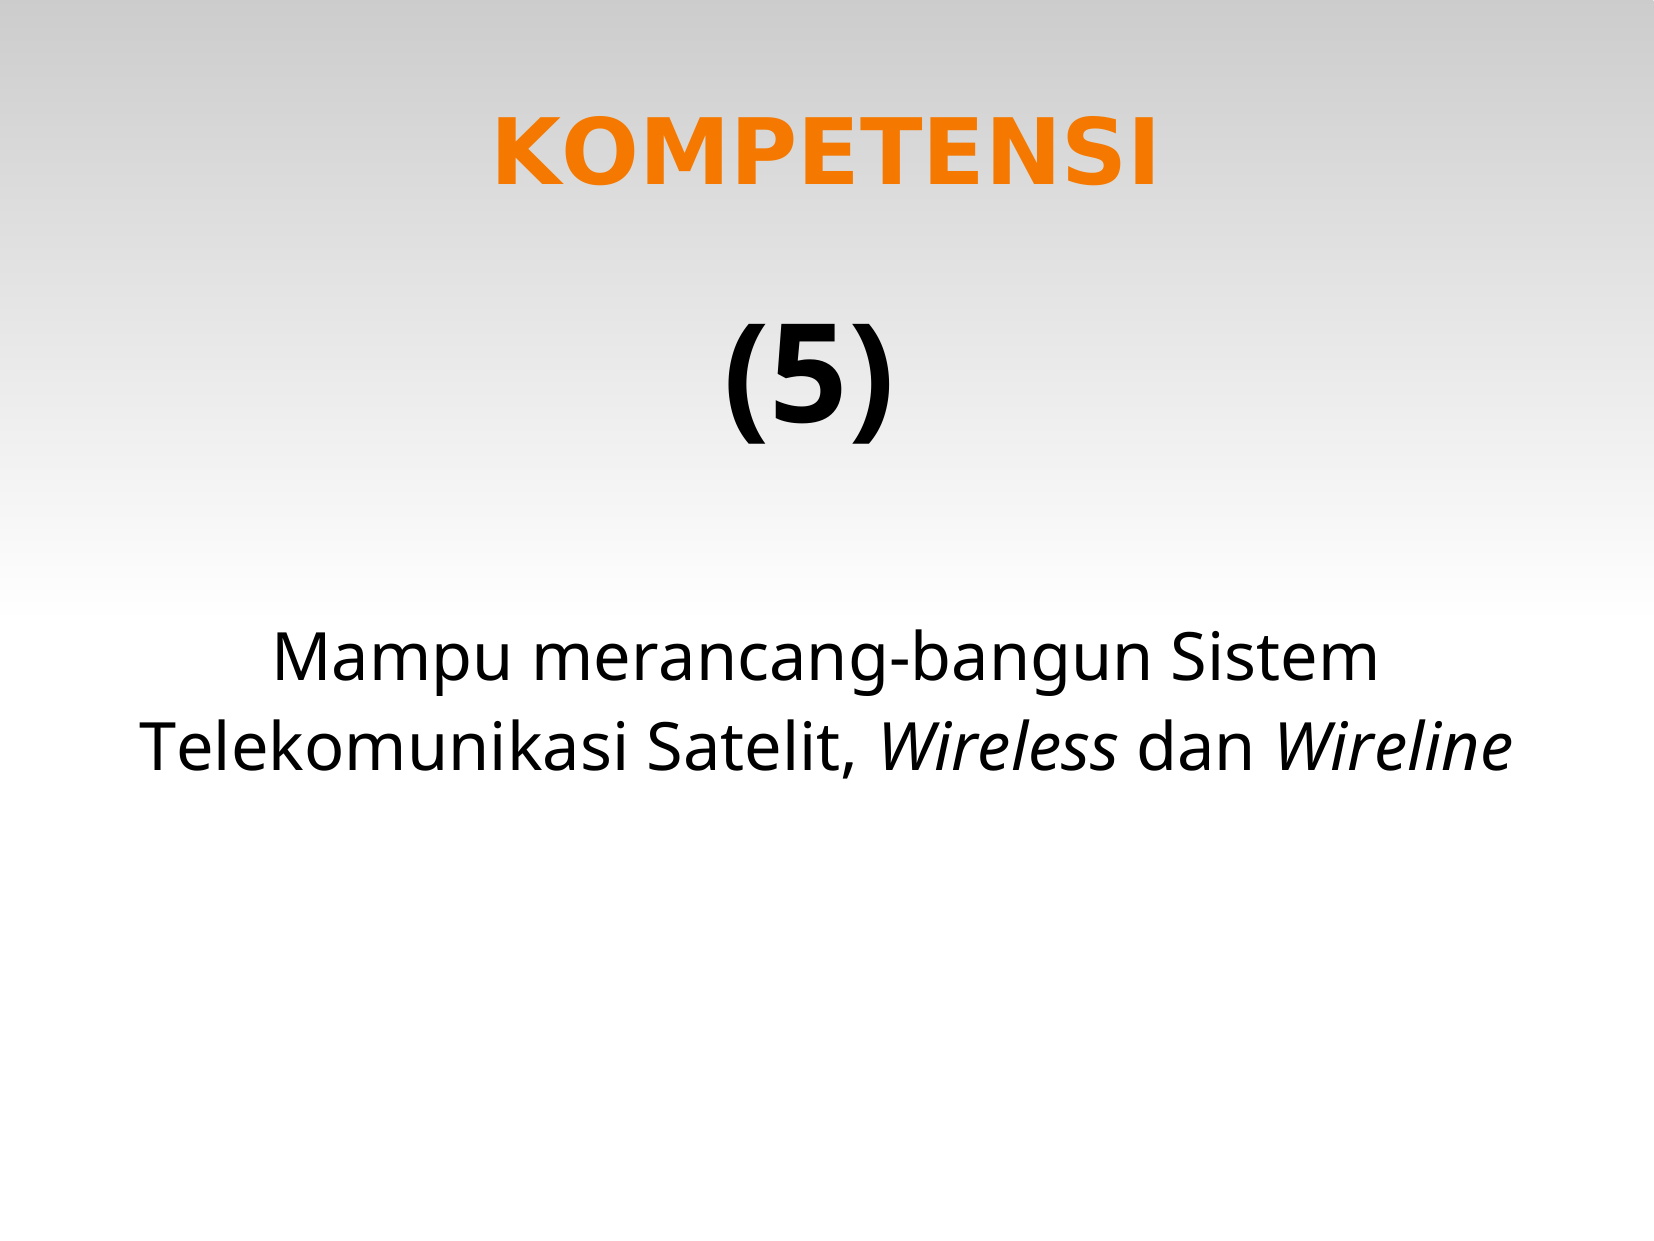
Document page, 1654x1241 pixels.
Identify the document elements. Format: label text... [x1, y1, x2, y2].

title KOMPETENSI [82, 56, 1571, 250]
text_box (5) [708, 268, 925, 473]
subtitle Mampu merancang-bangun Sistem Telekomunikasi Satelit, Wireless dan Wireline [82, 297, 1571, 1102]
